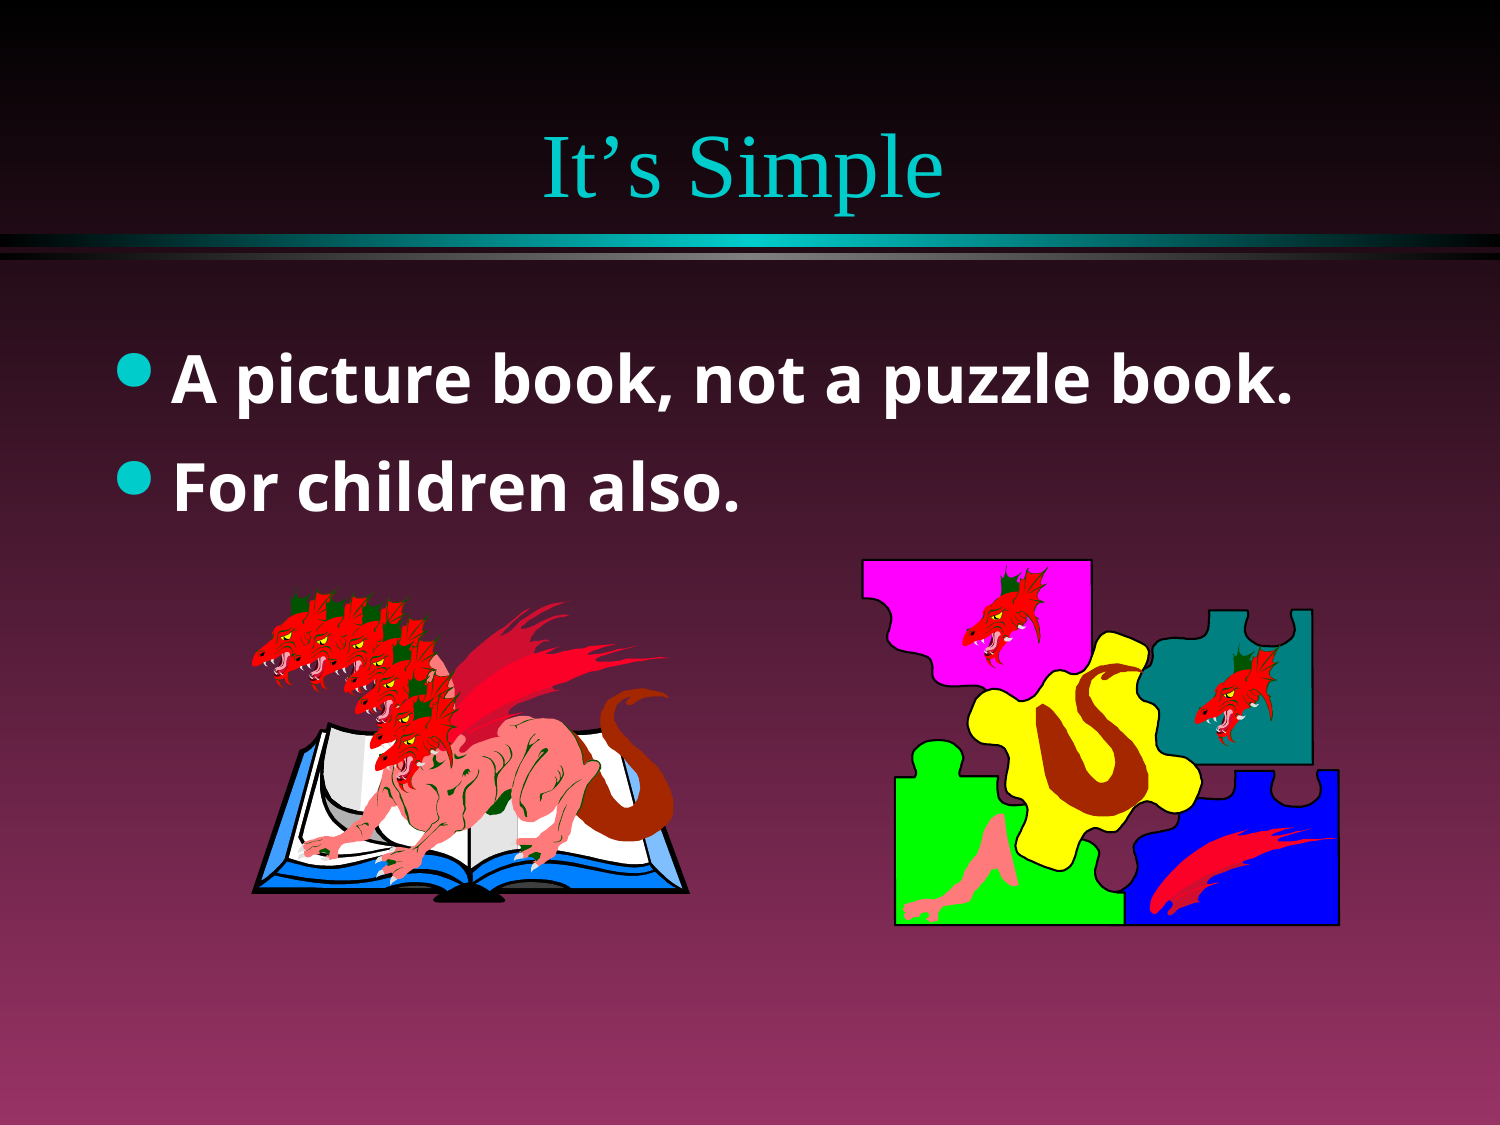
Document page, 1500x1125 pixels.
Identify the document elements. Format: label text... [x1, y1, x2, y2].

text_box [862, 559, 1340, 926]
title It’s Simple [99, 37, 1388, 225]
list A picture book, not a puzzle book. For children also. [99, 324, 1388, 1001]
text_box [252, 585, 674, 886]
